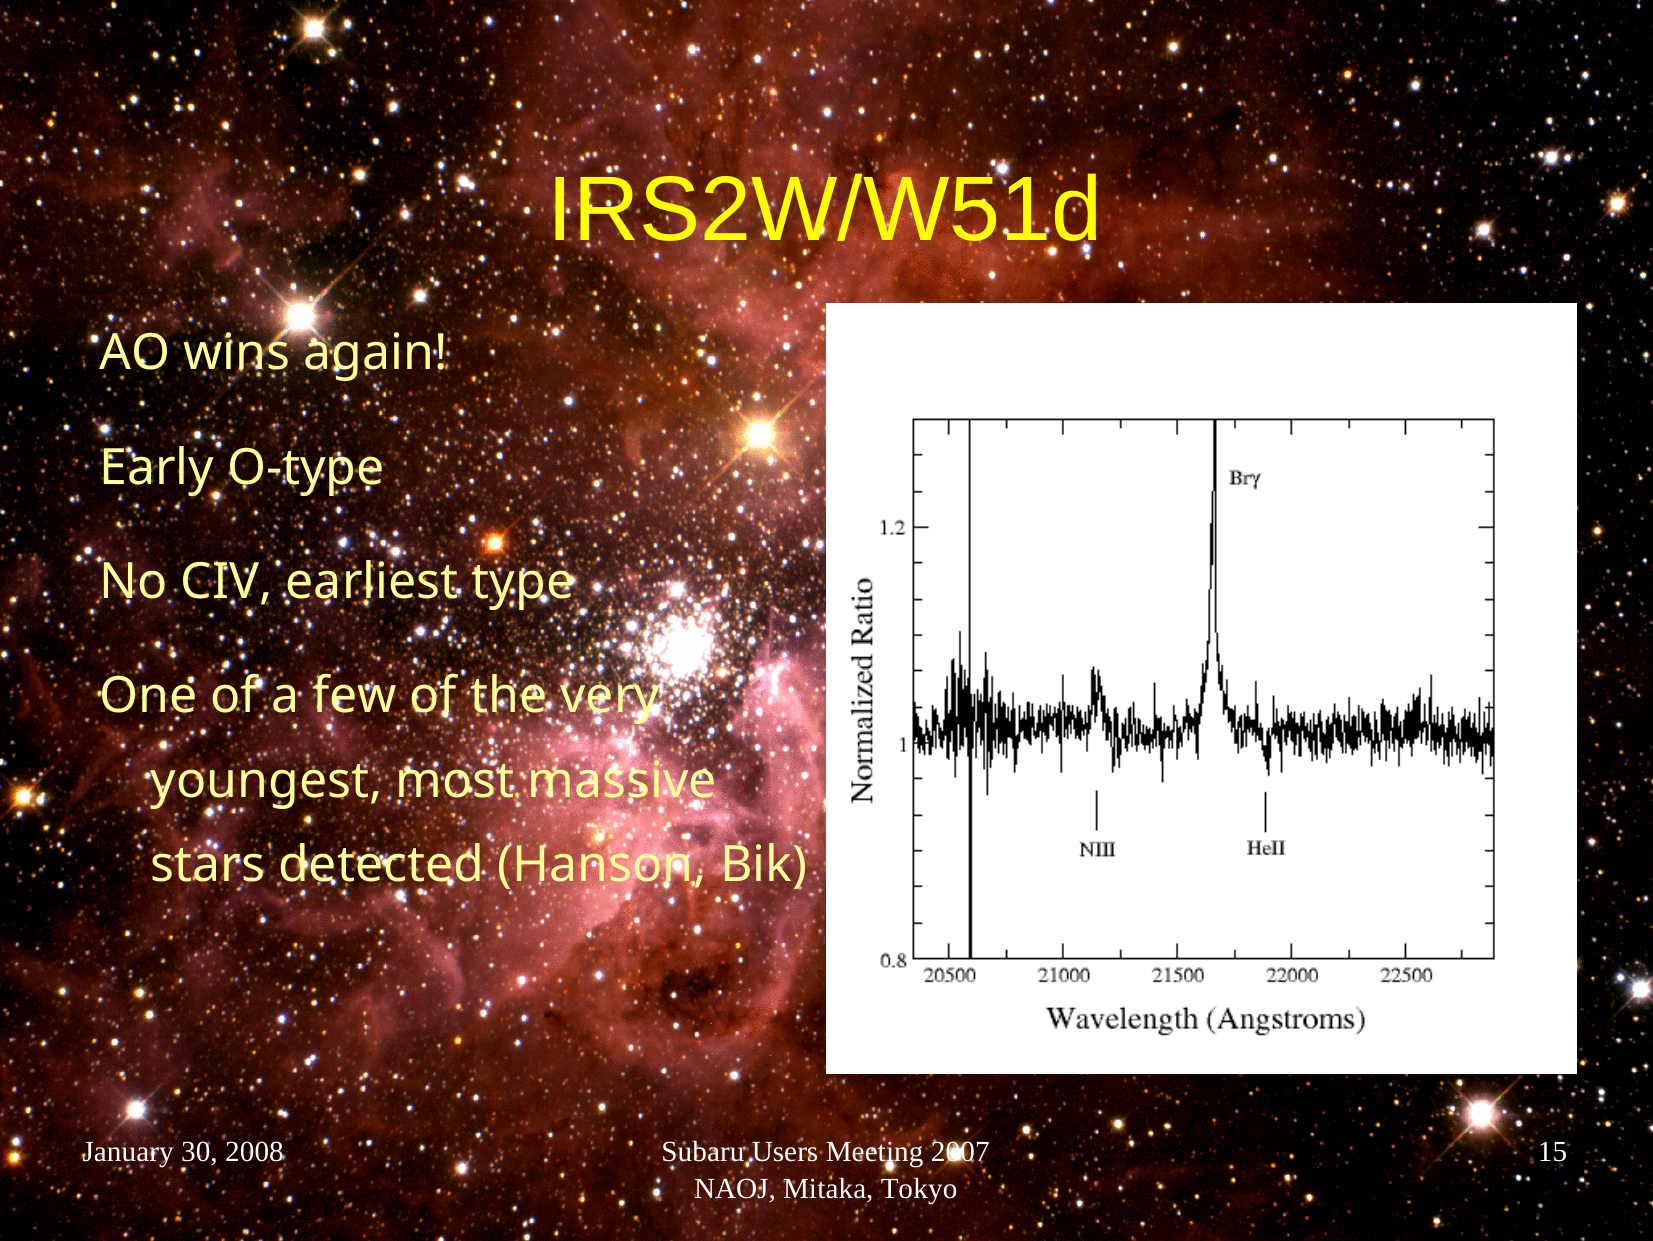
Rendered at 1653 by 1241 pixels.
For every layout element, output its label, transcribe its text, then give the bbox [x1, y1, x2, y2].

list AO wins again! Early O-type No CIV, earliest type One of a few of the very youngest, most massive stars detected (Hanson, Bik)‏ [82, 300, 808, 1241]
picture [0, 0, 1653, 1241]
title IRS2W/W51d [82, 44, 1569, 261]
